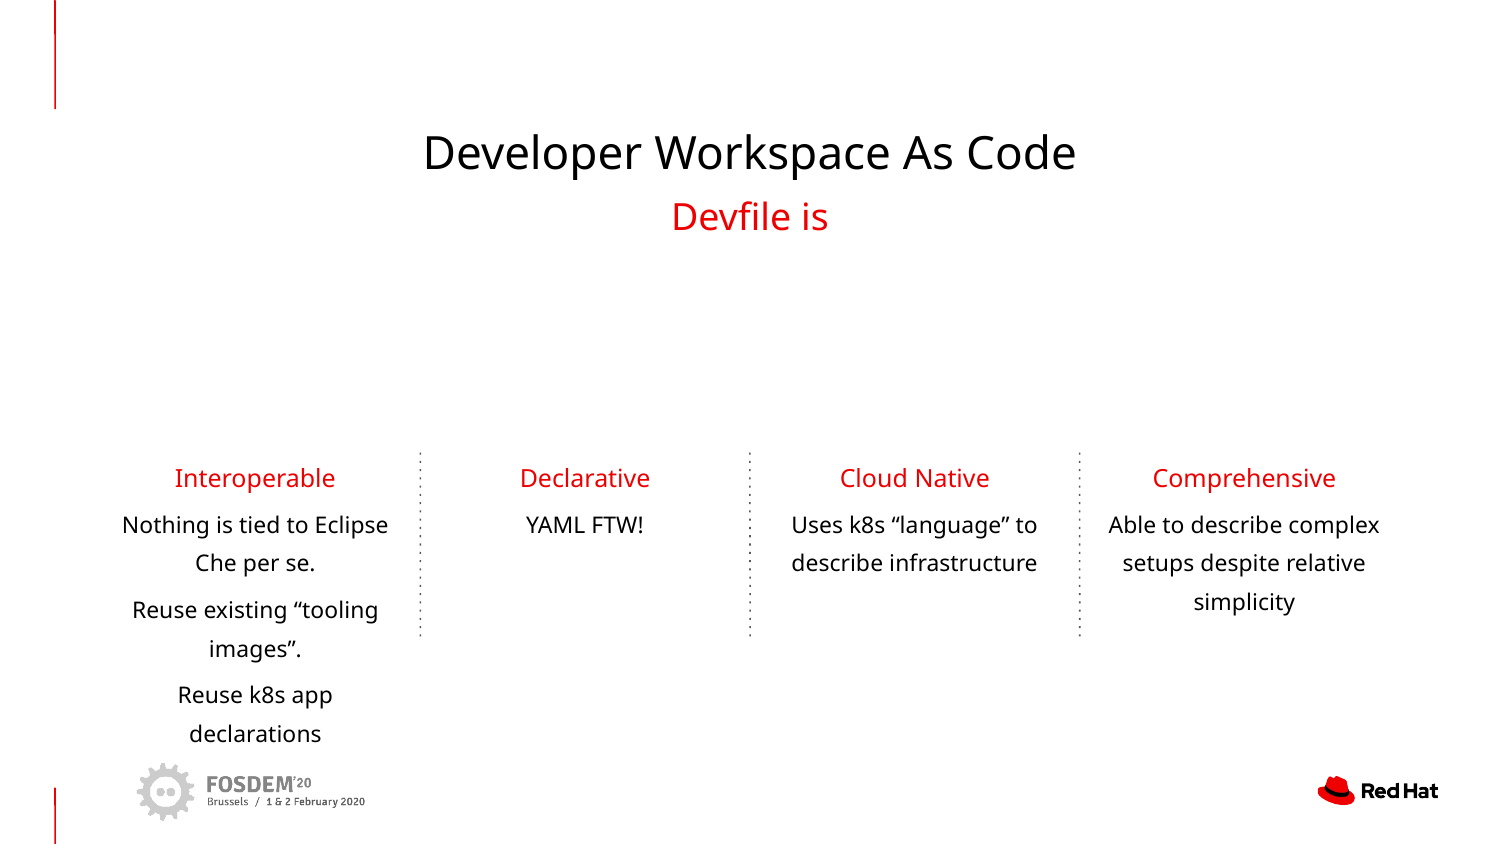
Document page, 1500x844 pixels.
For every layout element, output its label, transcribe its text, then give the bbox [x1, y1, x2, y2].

subtitle Interoperable [108, 445, 403, 493]
subtitle Declarative [438, 445, 732, 493]
subtitle Uses k8s “language” to describe infrastructure [768, 499, 1062, 630]
title Developer Workspace As Code [108, 107, 1392, 175]
subtitle Cloud Native [768, 445, 1062, 493]
subtitle Devfile is [108, 175, 1392, 263]
subtitle Able to describe complex setups despite relative simplicity [1097, 499, 1392, 630]
subtitle YAML FTW! [438, 499, 732, 630]
picture [124, 758, 371, 825]
subtitle Nothing is tied to Eclipse Che per se. Reuse existing “tooling images”. Reuse k8s app declarations [108, 499, 403, 630]
subtitle Comprehensive [1097, 445, 1392, 493]
picture [1317, 776, 1438, 805]
